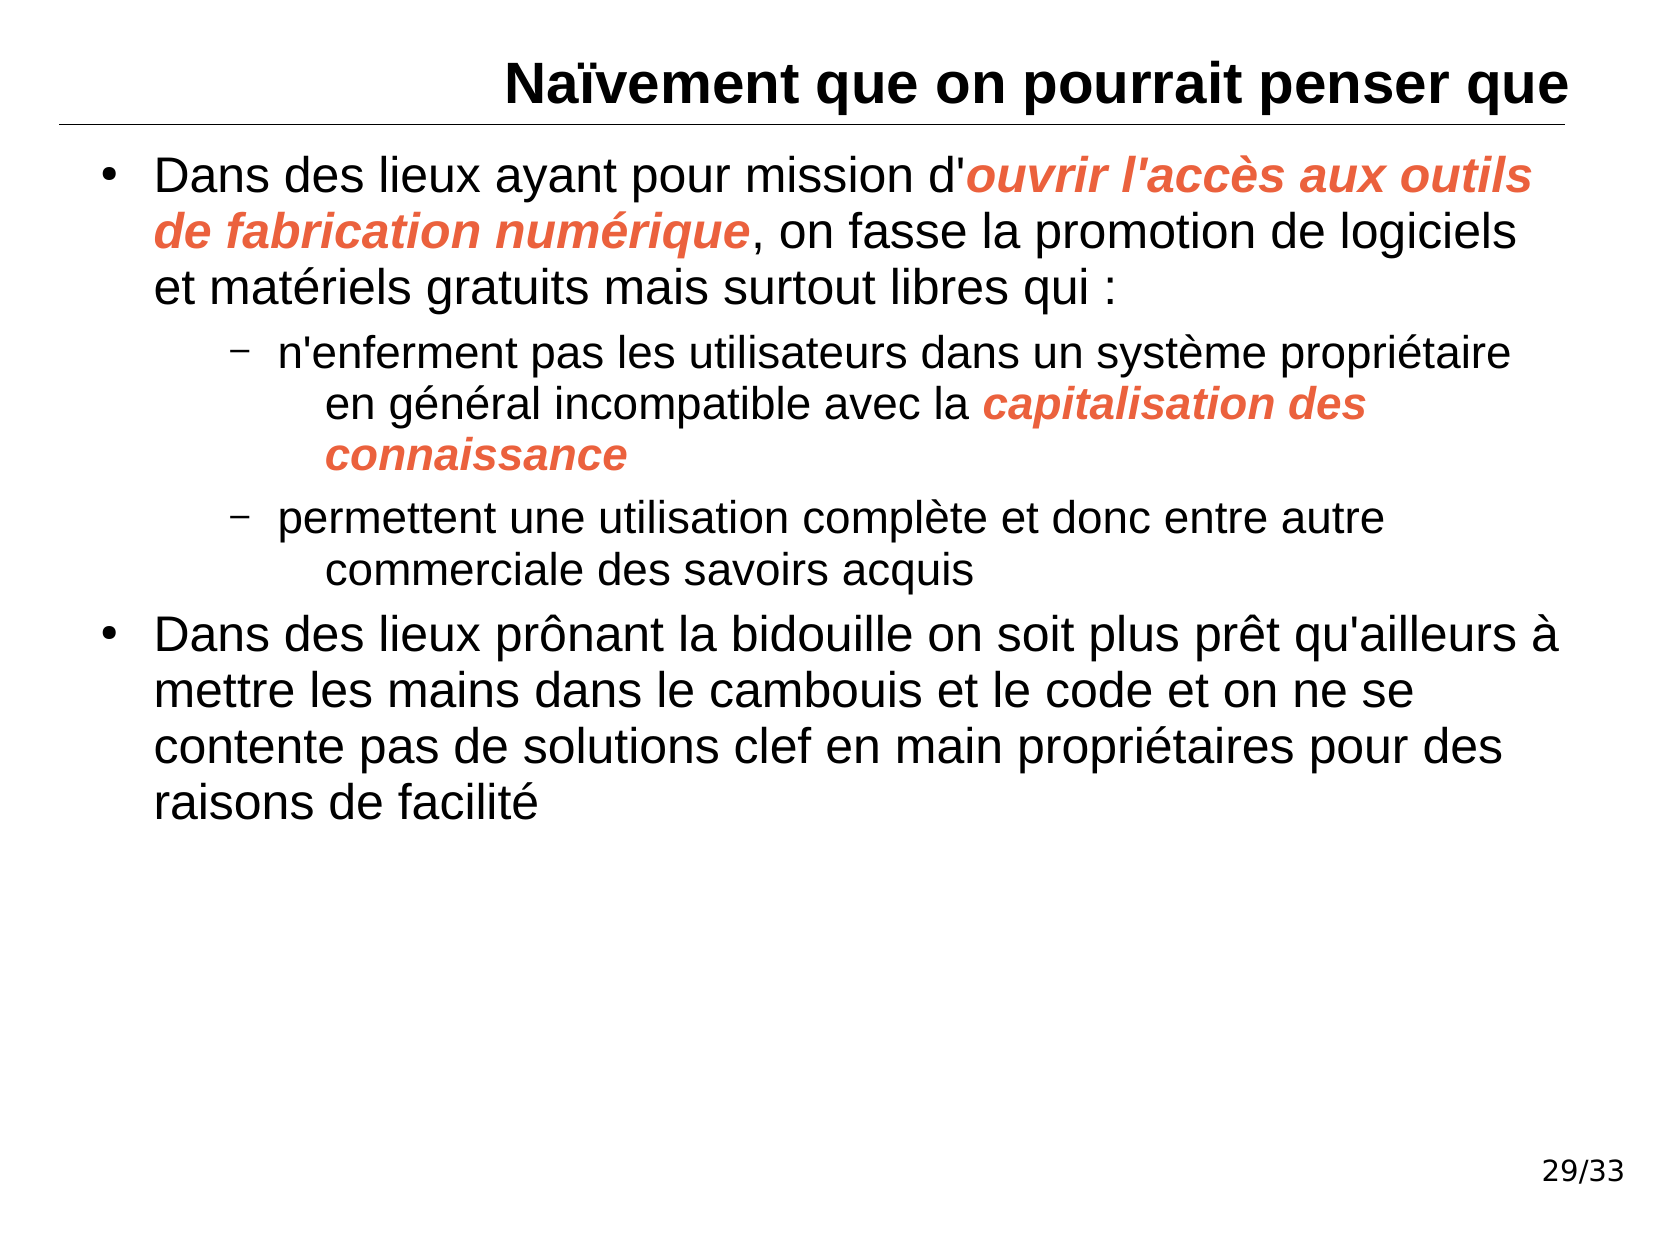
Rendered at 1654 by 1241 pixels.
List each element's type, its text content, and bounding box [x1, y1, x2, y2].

list Dans des lieux ayant pour mission d'ouvrir l'accès aux outils de fabrication numérique, on fasse la promotion de logiciels et matériels gratuits mais surtout libres qui : n'enferment pas les utilisateurs dans un système propriétaire en général incompatible avec la capitalisation des connaissance permettent une utilisation complète et donc entre autre commerciale des savoirs acquis Dans des lieux prônant la bidouille on soit plus prêt qu'ailleurs à mettre les mains dans le cambouis et le code et on ne se contente pas de solutions clef en main propriétaires pour des raisons de facilité [82, 147, 1571, 1109]
title Naïvement que on pourrait penser que [59, 46, 1571, 122]
